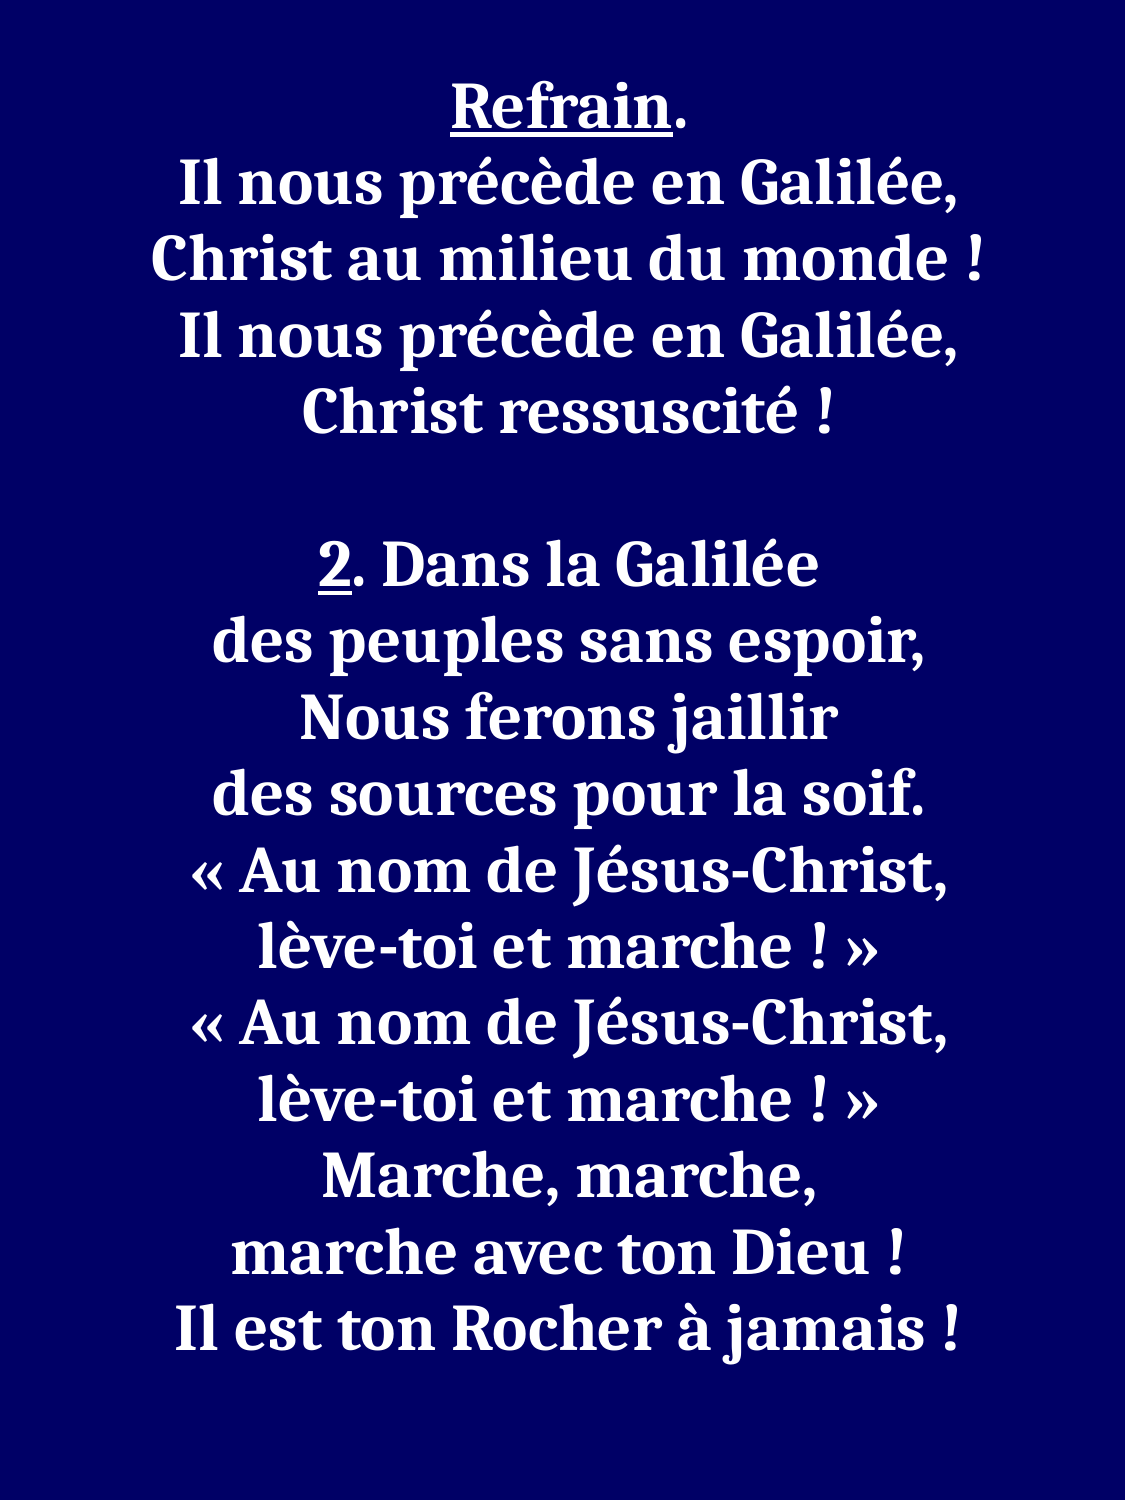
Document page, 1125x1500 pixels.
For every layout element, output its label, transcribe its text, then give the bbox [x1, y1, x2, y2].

text_box Refrain. Il nous précède en Galilée, Christ au milieu du monde ! Il nous précède en Galilée, Christ ressuscité ! 2. Dans la Galilée des peuples sans espoir, Nous ferons jaillir des sources pour la soif. « Au nom de Jésus-Christ, lève-toi et marche ! » « Au nom de Jésus-Christ, lève-toi et marche ! » Marche, marche, marche avec ton Dieu ! Il est ton Rocher à jamais ! [7, 11, 1125, 1382]
